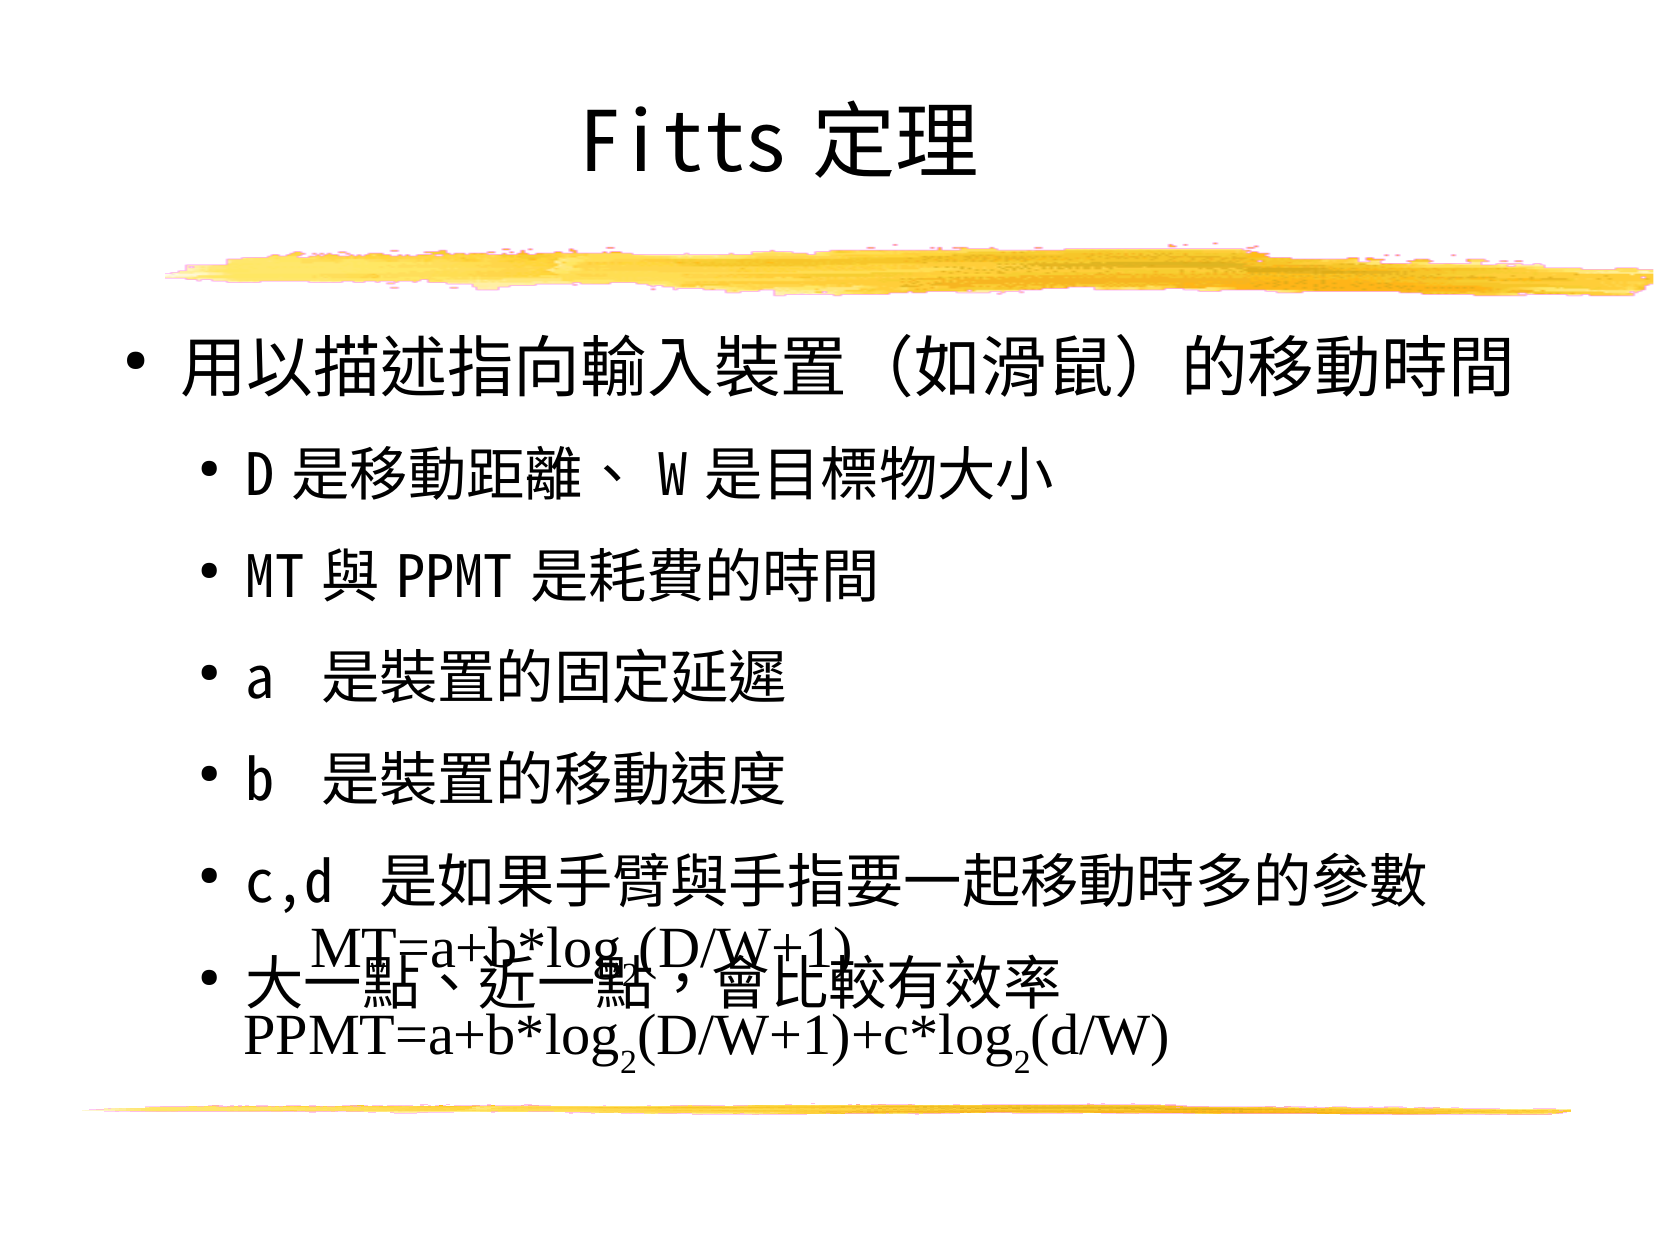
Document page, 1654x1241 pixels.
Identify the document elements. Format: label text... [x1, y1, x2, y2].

picture [165, 237, 1654, 308]
text_box PPMT=a+b*log2(D/W+1)+c*log2(d/W) [243, 997, 1171, 1077]
picture [82, 1102, 1571, 1117]
list 用以描述指向輸入裝置（如滑鼠）的移動時間 D是移動距離、W是目標物大小 MT與PPMT是耗費的時間 a 是裝置的固定延遲 b 是裝置的移動速度 c,d 是如果手臂與手指要一起移動時多的參數 大一點、近一點，會比較有效率 [124, 308, 1530, 892]
text_box MT=a+b*log2(D/W+1) [310, 910, 854, 990]
title Fitts定理 [76, 28, 1482, 235]
